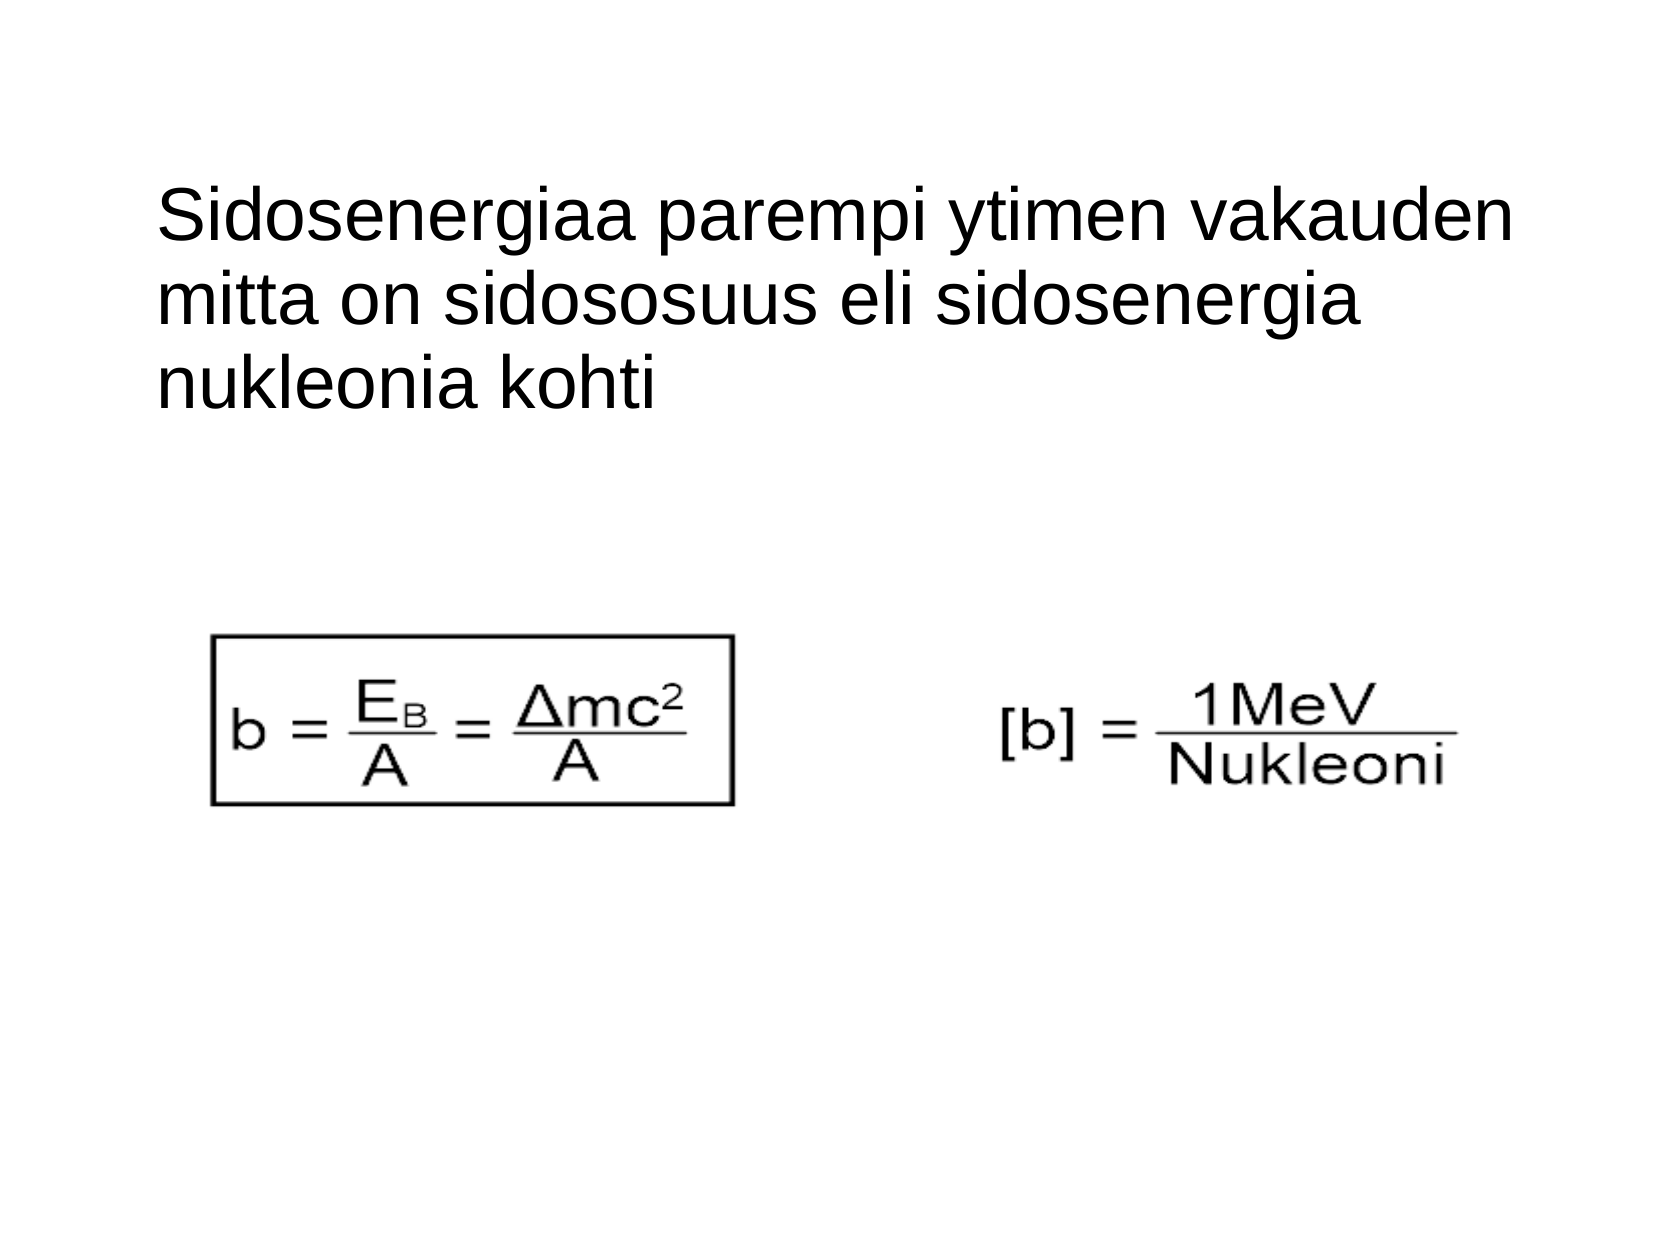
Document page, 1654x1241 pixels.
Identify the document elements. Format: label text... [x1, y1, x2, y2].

picture [132, 562, 1548, 863]
text_box Sidosenergiaa parempi ytimen vakauden mitta on sidososuus eli sidosenergia nukleonia kohti [141, 165, 1560, 433]
